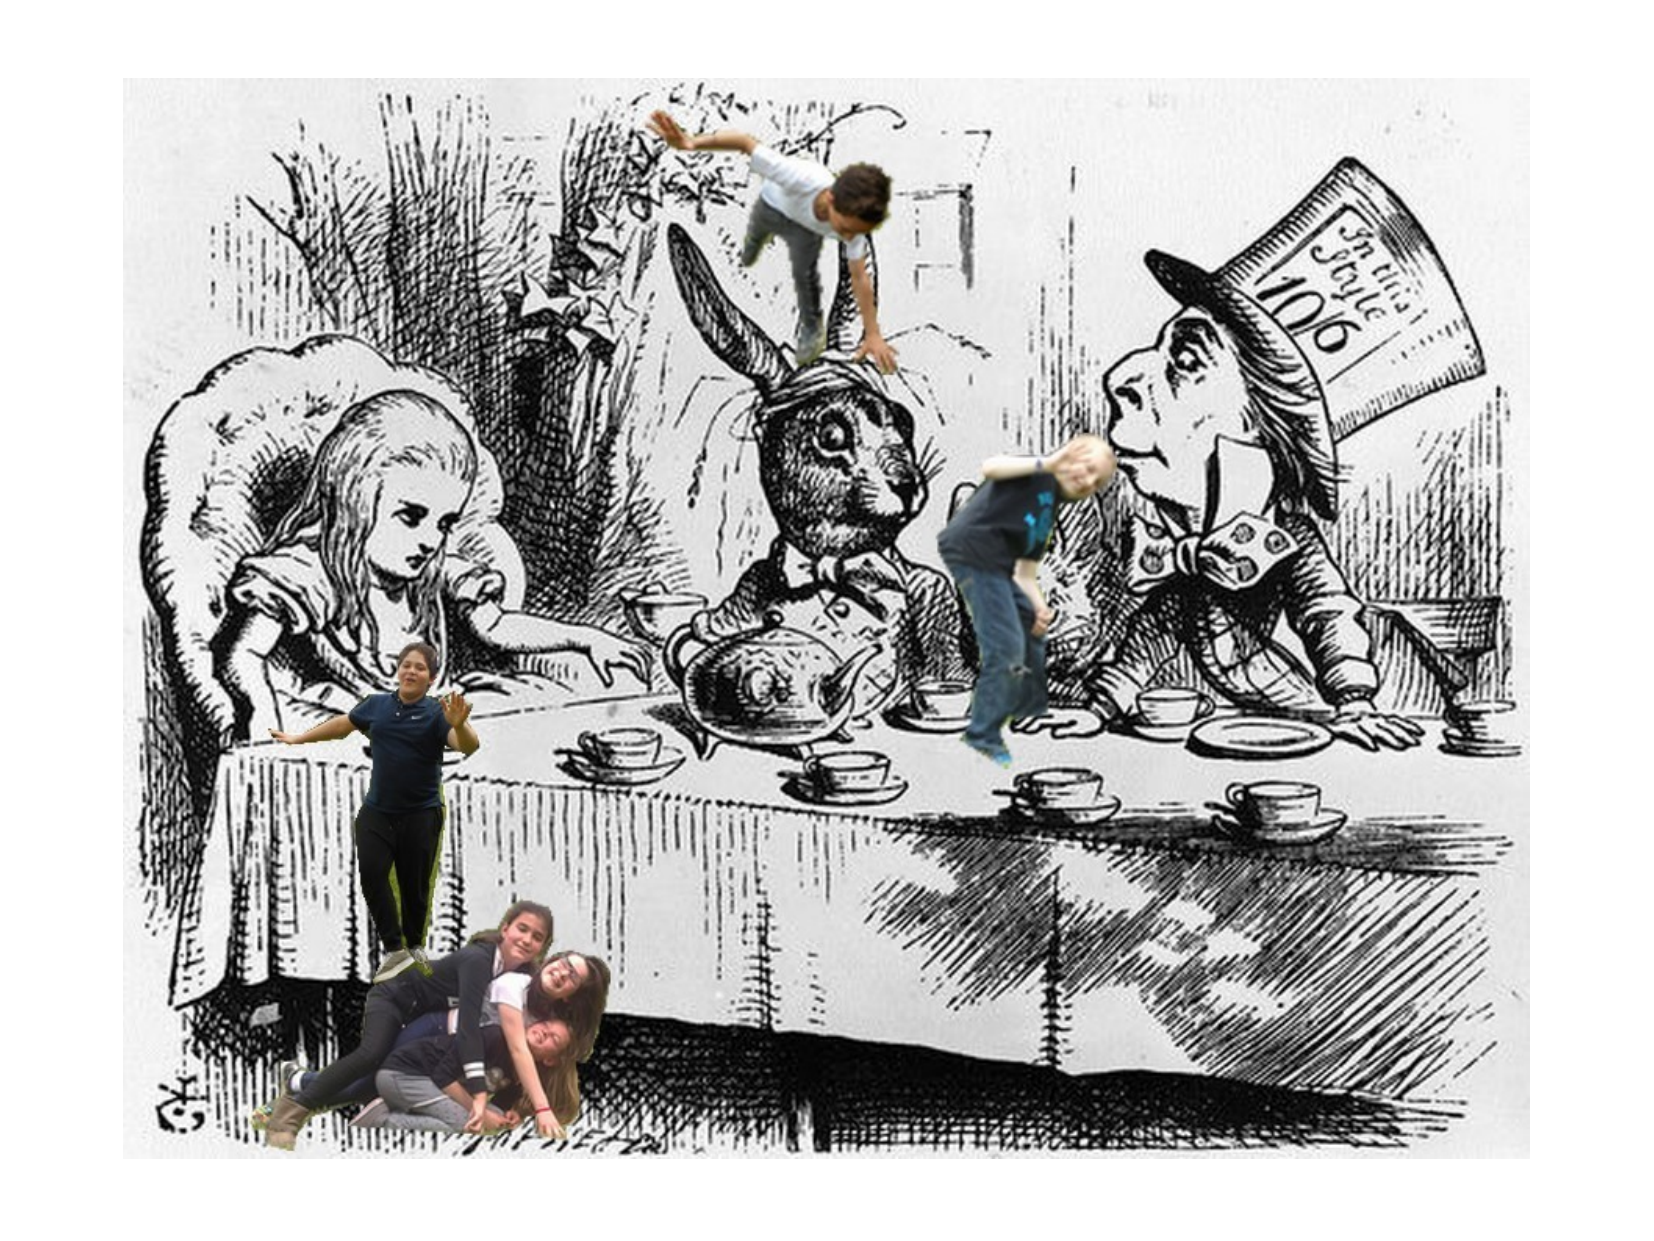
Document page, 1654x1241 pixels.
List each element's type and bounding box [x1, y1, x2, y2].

picture [123, 78, 1530, 1159]
